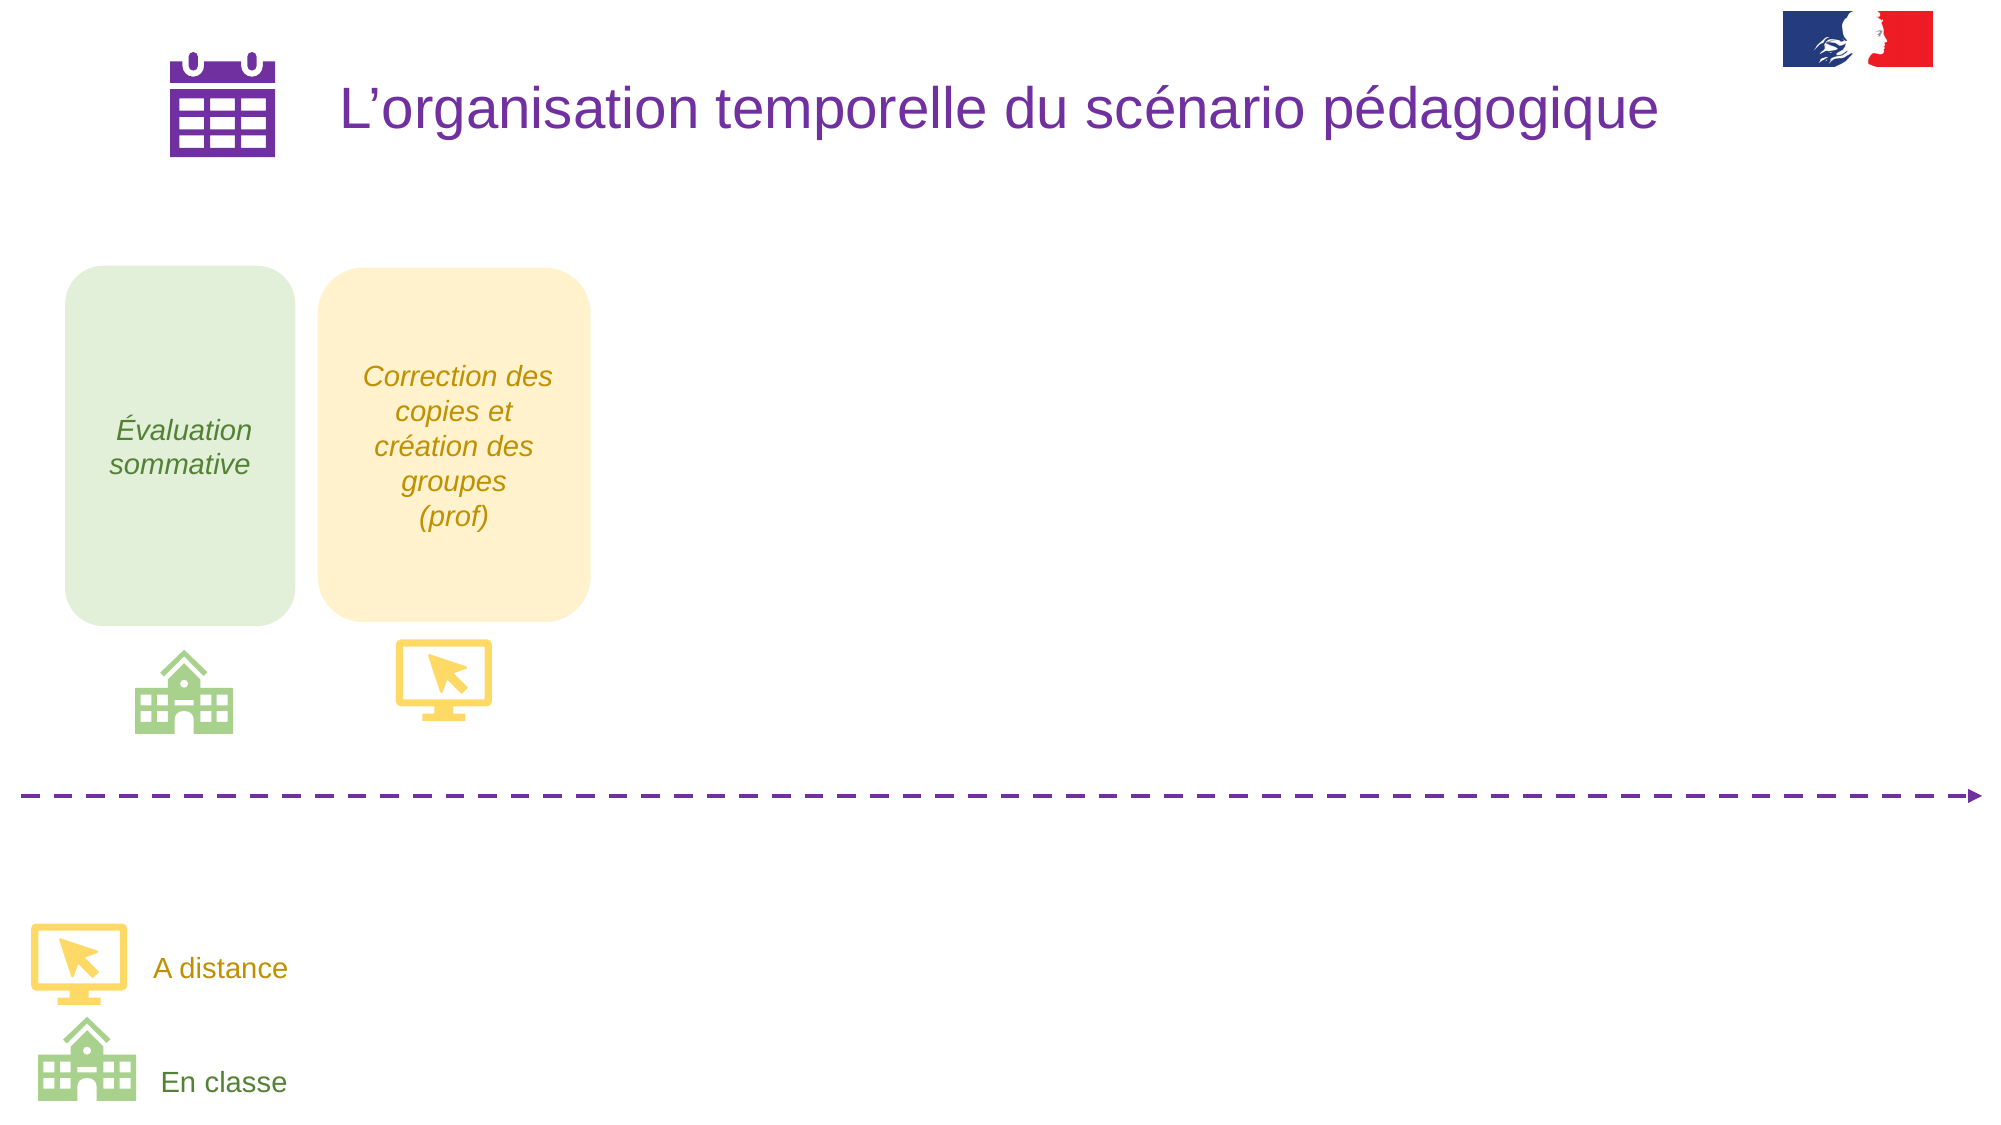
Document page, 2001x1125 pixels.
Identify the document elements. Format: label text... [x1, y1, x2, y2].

picture [1783, 11, 1933, 67]
picture [21, 906, 154, 1125]
picture [147, 29, 298, 180]
picture [385, 622, 502, 739]
text_box Correction des copies et création des groupes (prof) [317, 267, 591, 623]
picture [118, 625, 251, 758]
text_box A distance [138, 942, 312, 993]
text_box Évaluation sommative [65, 265, 296, 627]
text_box En classe [145, 1055, 320, 1106]
text_box L’organisation temporelle du scénario pédagogique [324, 62, 1693, 148]
